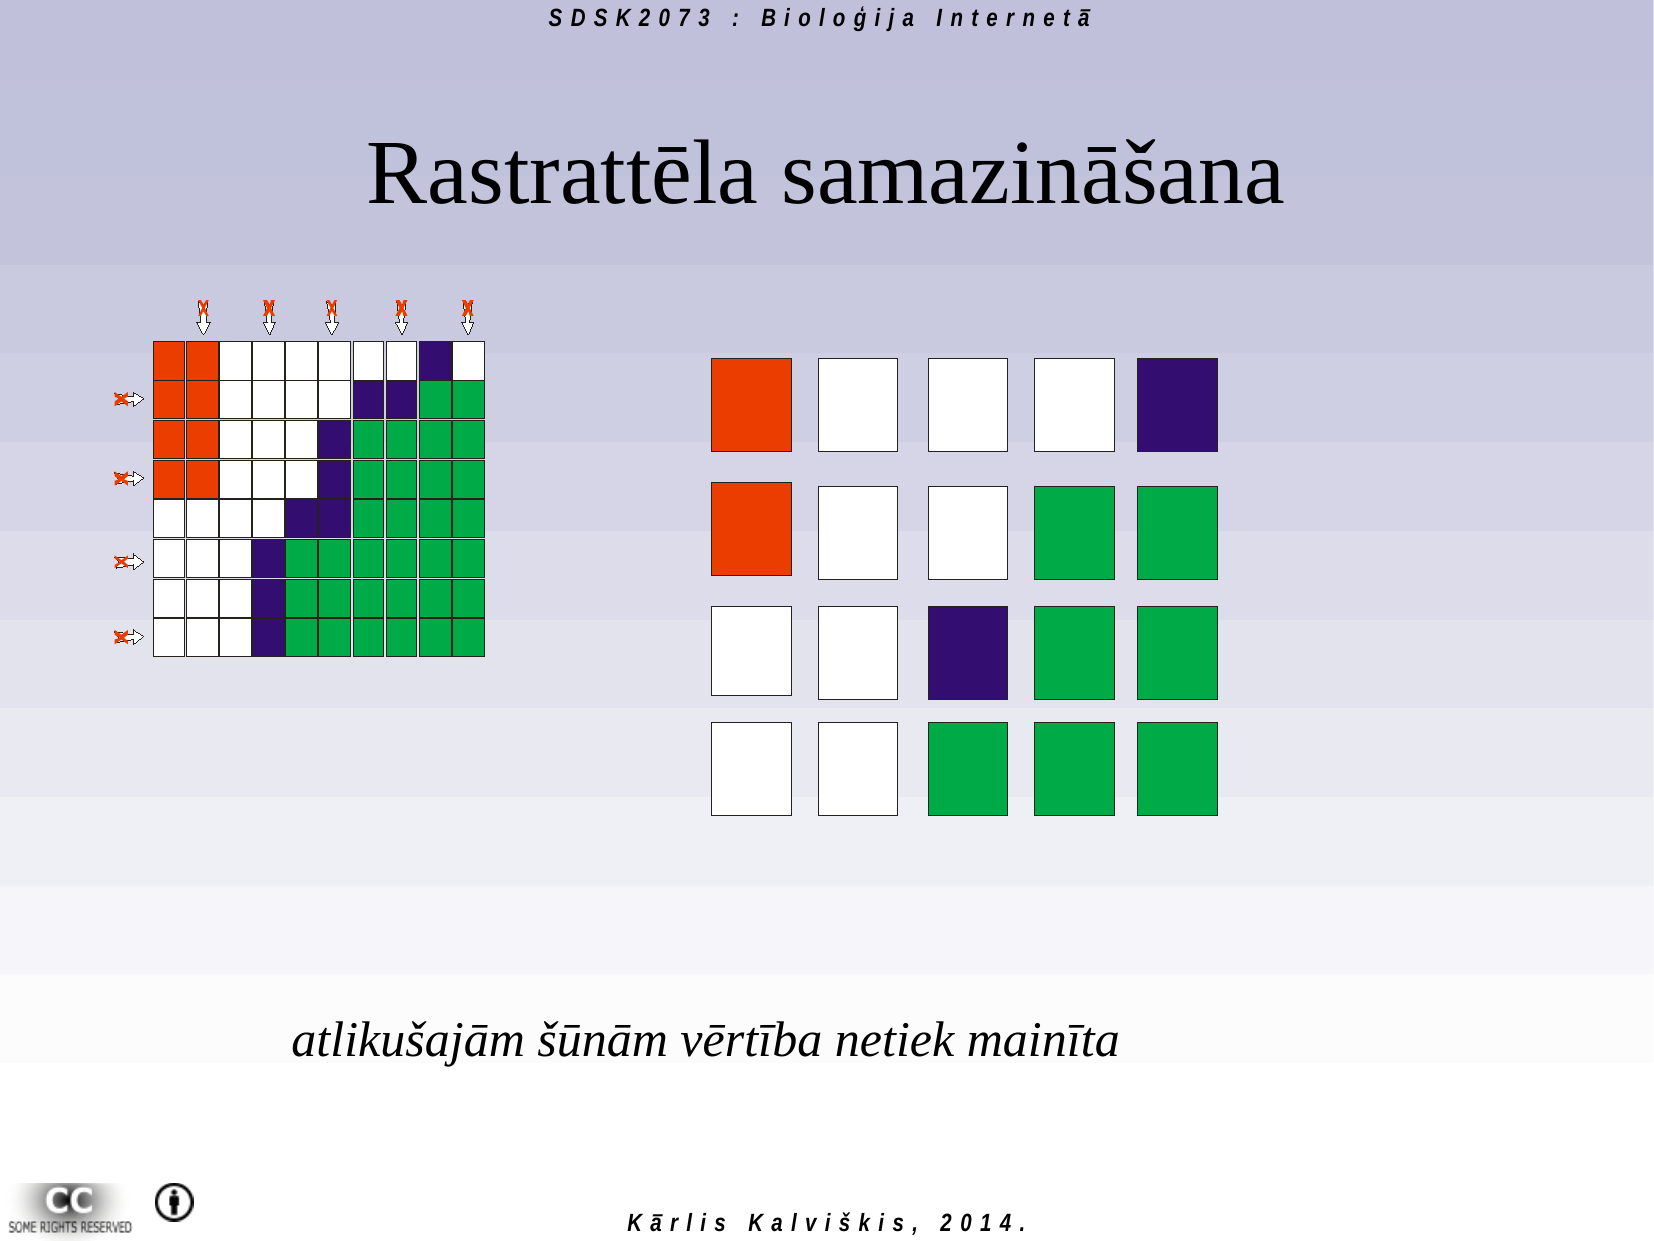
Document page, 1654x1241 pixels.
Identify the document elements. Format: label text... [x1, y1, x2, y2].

text_box [420, 580, 451, 617]
text_box [453, 619, 484, 656]
text_box [220, 461, 251, 498]
text_box [220, 619, 251, 656]
text_box [453, 500, 484, 537]
picture [0, 0, 1654, 1241]
text_box [154, 580, 184, 617]
text_box [114, 471, 144, 486]
text_box [286, 619, 317, 656]
text_box [819, 487, 897, 579]
text_box [286, 580, 317, 617]
text_box [220, 580, 251, 617]
text_box [187, 461, 218, 498]
text_box [187, 381, 218, 418]
text_box [819, 607, 897, 699]
text_box [387, 500, 416, 537]
text_box [187, 580, 218, 617]
text_box [712, 483, 791, 575]
text_box [286, 461, 317, 498]
text_box [354, 342, 383, 380]
text_box [395, 300, 408, 335]
text_box [325, 300, 339, 335]
text_box [461, 300, 474, 335]
text_box [286, 500, 317, 537]
text_box [253, 619, 284, 656]
text_box [319, 381, 350, 418]
text_box [253, 381, 284, 418]
text_box [154, 500, 184, 537]
text_box [387, 381, 416, 418]
text_box [1035, 359, 1114, 451]
text_box [387, 461, 416, 498]
text_box [154, 421, 184, 458]
text_box [187, 342, 218, 380]
text_box [420, 540, 451, 577]
text_box [319, 461, 350, 498]
text_box [453, 461, 484, 498]
text_box [453, 540, 484, 577]
text_box [420, 381, 451, 418]
text_box [319, 580, 350, 617]
text_box [420, 421, 451, 458]
text_box [187, 619, 218, 656]
text_box [1035, 723, 1114, 815]
text_box [286, 381, 317, 418]
text_box [154, 342, 184, 380]
text_box [354, 381, 383, 418]
text_box [929, 359, 1007, 451]
text_box [286, 342, 317, 380]
text_box [387, 619, 416, 656]
text_box [114, 553, 144, 570]
text_box [154, 540, 184, 577]
text_box [1138, 723, 1217, 815]
text_box [253, 580, 284, 617]
text_box [354, 540, 383, 577]
text_box [154, 619, 184, 656]
text_box [187, 540, 218, 577]
text_box [154, 381, 184, 418]
text_box [420, 461, 451, 498]
text_box [929, 723, 1007, 815]
text_box [253, 342, 284, 380]
text_box [387, 540, 416, 577]
text_box [220, 500, 251, 537]
text_box [1035, 487, 1114, 579]
text_box [387, 421, 416, 458]
text_box [819, 359, 897, 451]
text_box [196, 300, 211, 335]
text_box [712, 723, 791, 815]
text_box [712, 607, 791, 695]
text_box [1138, 487, 1217, 579]
text_box [286, 540, 317, 577]
text_box [253, 500, 284, 537]
text_box atlikušajām šūnām vērtība netiek mainīta [291, 982, 1363, 1096]
text_box [114, 392, 144, 407]
text_box [453, 421, 484, 458]
text_box [453, 580, 484, 617]
text_box [220, 342, 251, 380]
text_box [819, 723, 897, 815]
text_box [387, 342, 416, 380]
text_box [253, 540, 284, 577]
text_box [453, 381, 484, 418]
title Rastrattēla samazināšana [29, 49, 1625, 296]
text_box [1138, 359, 1217, 451]
text_box [319, 421, 350, 458]
text_box [187, 500, 218, 537]
text_box [453, 342, 484, 380]
text_box [387, 580, 416, 617]
text_box [263, 300, 276, 335]
text_box [154, 461, 184, 498]
text_box [1138, 607, 1217, 699]
text_box [319, 540, 350, 577]
text_box [354, 580, 383, 617]
text_box [420, 619, 451, 656]
text_box [319, 619, 350, 656]
text_box [286, 421, 317, 458]
text_box [354, 619, 383, 656]
text_box [420, 342, 451, 380]
text_box [220, 381, 251, 418]
text_box [114, 629, 144, 645]
text_box [354, 421, 383, 458]
text_box [354, 500, 383, 537]
text_box [220, 421, 251, 458]
text_box [1035, 607, 1114, 699]
text_box [354, 461, 383, 498]
text_box [253, 421, 284, 458]
text_box [929, 487, 1007, 579]
text_box [929, 607, 1007, 699]
text_box [220, 540, 251, 577]
text_box [319, 500, 350, 537]
text_box [187, 421, 218, 458]
text_box [253, 461, 284, 498]
text_box [319, 342, 350, 380]
text_box [712, 359, 791, 451]
text_box [420, 500, 451, 537]
